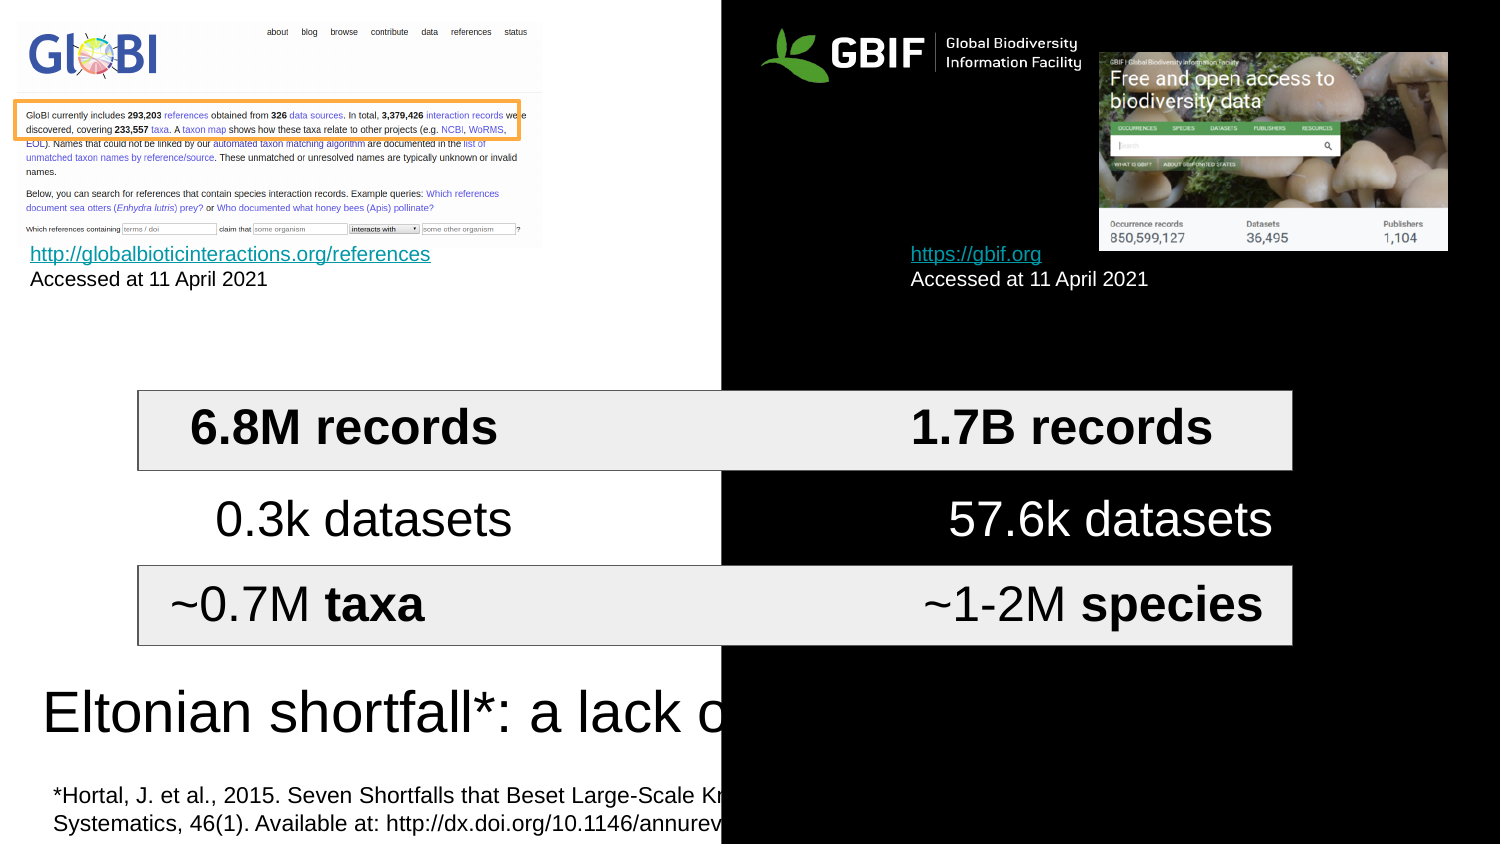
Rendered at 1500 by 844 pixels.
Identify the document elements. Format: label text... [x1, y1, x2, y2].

picture [17, 103, 517, 137]
text_box 57.6k datasets [933, 471, 1354, 559]
picture [1099, 52, 1448, 251]
text_box [524, 0, 1500, 658]
text_box [138, 565, 155, 646]
picture [17, 22, 542, 248]
text_box http://globalbioticinteractions.org/references Accessed at 11 April 2021 [14, 225, 519, 312]
text_box 0.3k datasets [200, 471, 557, 607]
text_box 6.8M records [175, 379, 554, 515]
picture [761, 28, 1081, 83]
text_box *Hortal, J. et al., 2015. Seven Shortfalls that Beset Large-Scale Knowledge of Biodiversity. Annual Review of Ecology, Evolution, and Systematics, 46(1). Available at: http://dx.doi.org/10.1146/annurev-ecolsys-112414-054400. [38, 766, 1500, 844]
text_box Eltonian shortfall*: a lack of species-interaction records [0, 658, 1500, 768]
text_box [138, 390, 175, 471]
text_box ~0.7M taxa [155, 556, 524, 658]
text_box ~1-2M species [908, 556, 1308, 658]
text_box https://gbif.org Accessed at 11 April 2021 [895, 225, 1400, 312]
text_box 1.7B records [895, 379, 1317, 515]
